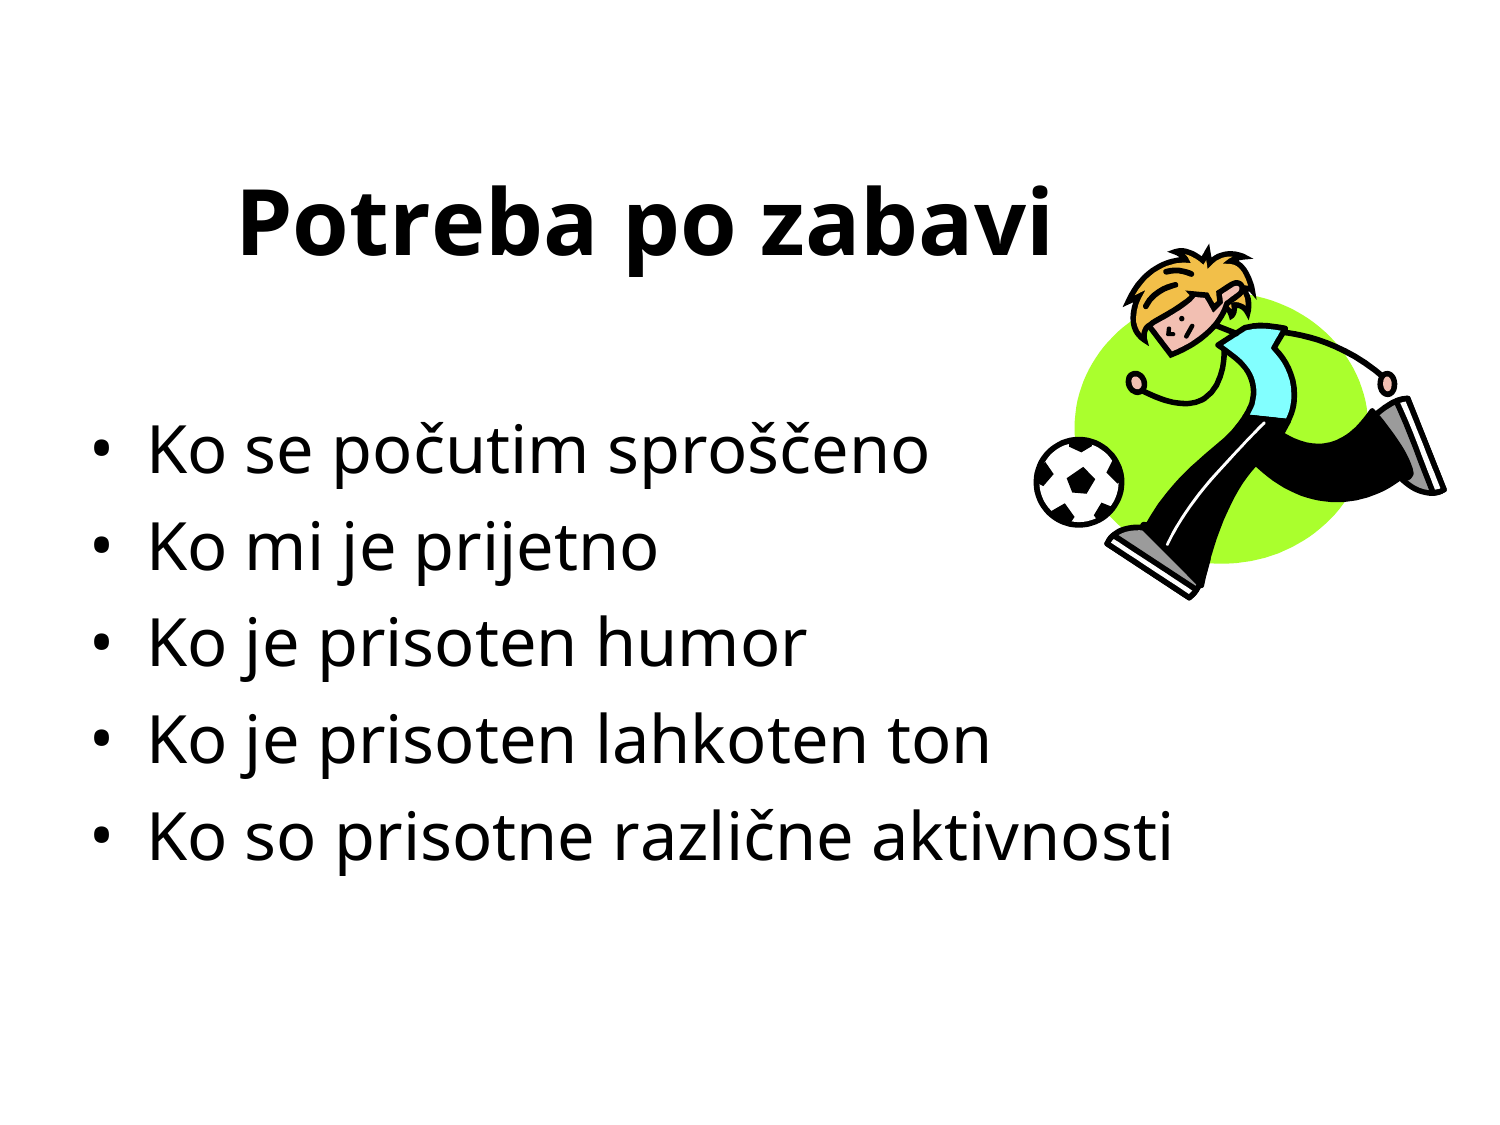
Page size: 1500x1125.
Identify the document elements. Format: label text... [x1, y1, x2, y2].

list Ko se počutim sproščeno Ko mi je prijetno Ko je prisoten humor Ko je prisoten lahkoten ton Ko so prisotne različne aktivnosti [75, 398, 1426, 1125]
picture [1033, 243, 1448, 601]
title Potreba po zabavi [0, 125, 1321, 313]
